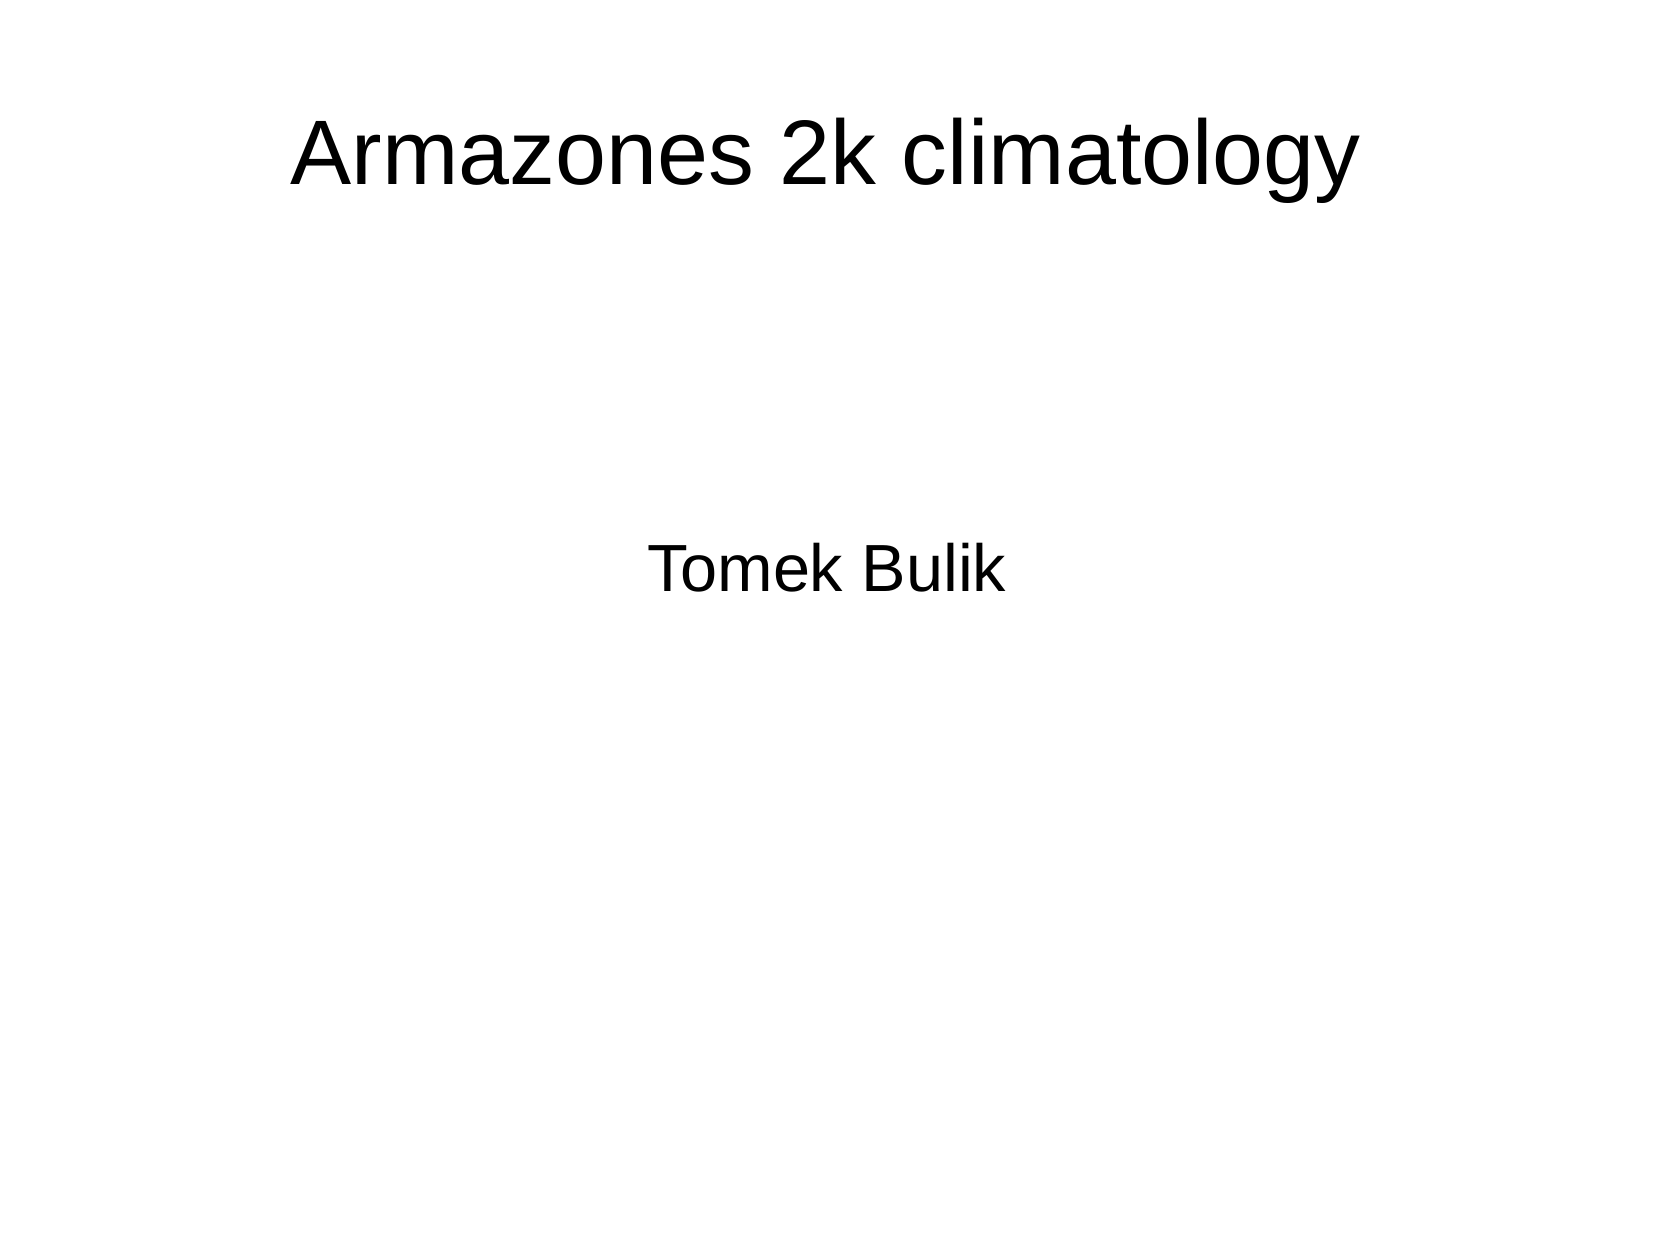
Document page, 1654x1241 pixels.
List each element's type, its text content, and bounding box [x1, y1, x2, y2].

subtitle Tomek Bulik [82, 49, 1571, 1088]
